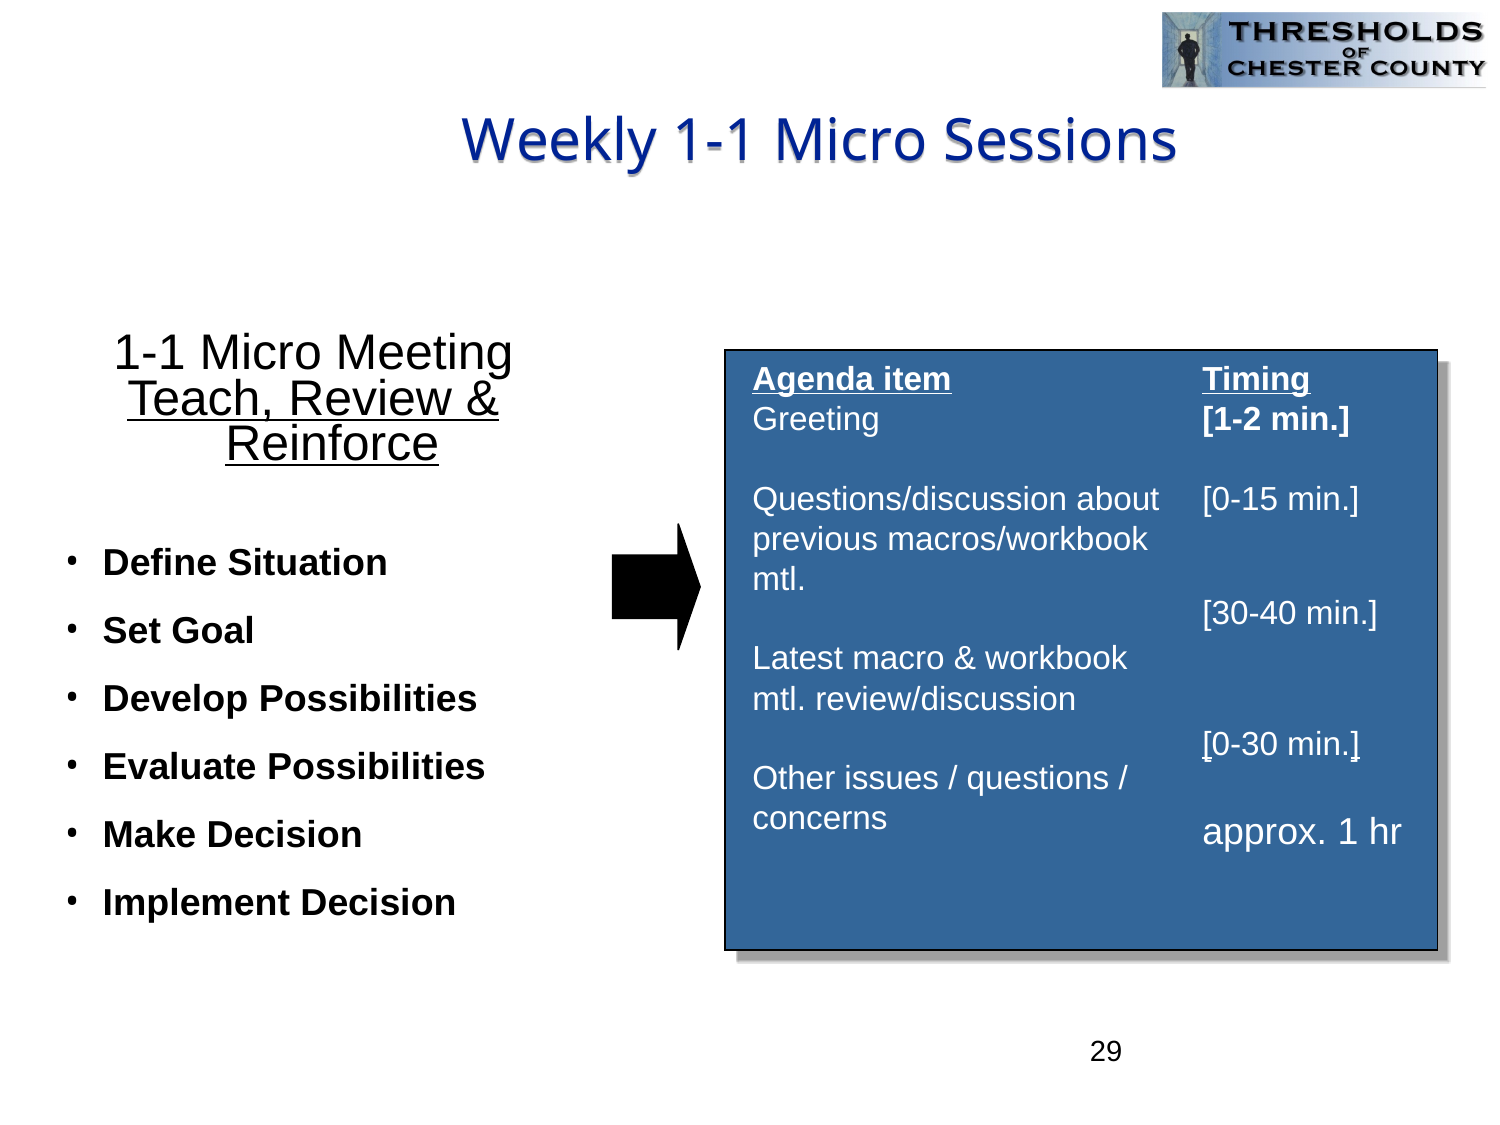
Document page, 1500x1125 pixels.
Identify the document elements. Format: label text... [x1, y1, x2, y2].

text_box [612, 523, 701, 651]
title Weekly 1-1 Micro Sessions [262, 75, 1363, 201]
text_box [725, 350, 1187, 950]
text_box 29 [1074, 1025, 1388, 1101]
text_box Agenda item Greeting Questions/discussion about previous macros/workbook mtl. Latest macro & workbook mtl. review/discussion Other issues / questions / concerns [737, 349, 1187, 850]
text_box 1-1 Micro Meeting Teach, Review & Reinforce Define Situation Set Goal Develop Possibilities Evaluate Possibilities Make Decision Implement Decision [50, 312, 650, 930]
text_box Timing [1-2 min.] [0-15 min.] [30-40 min.] [0-30 min.] approx. 1 hr [1187, 349, 1488, 951]
